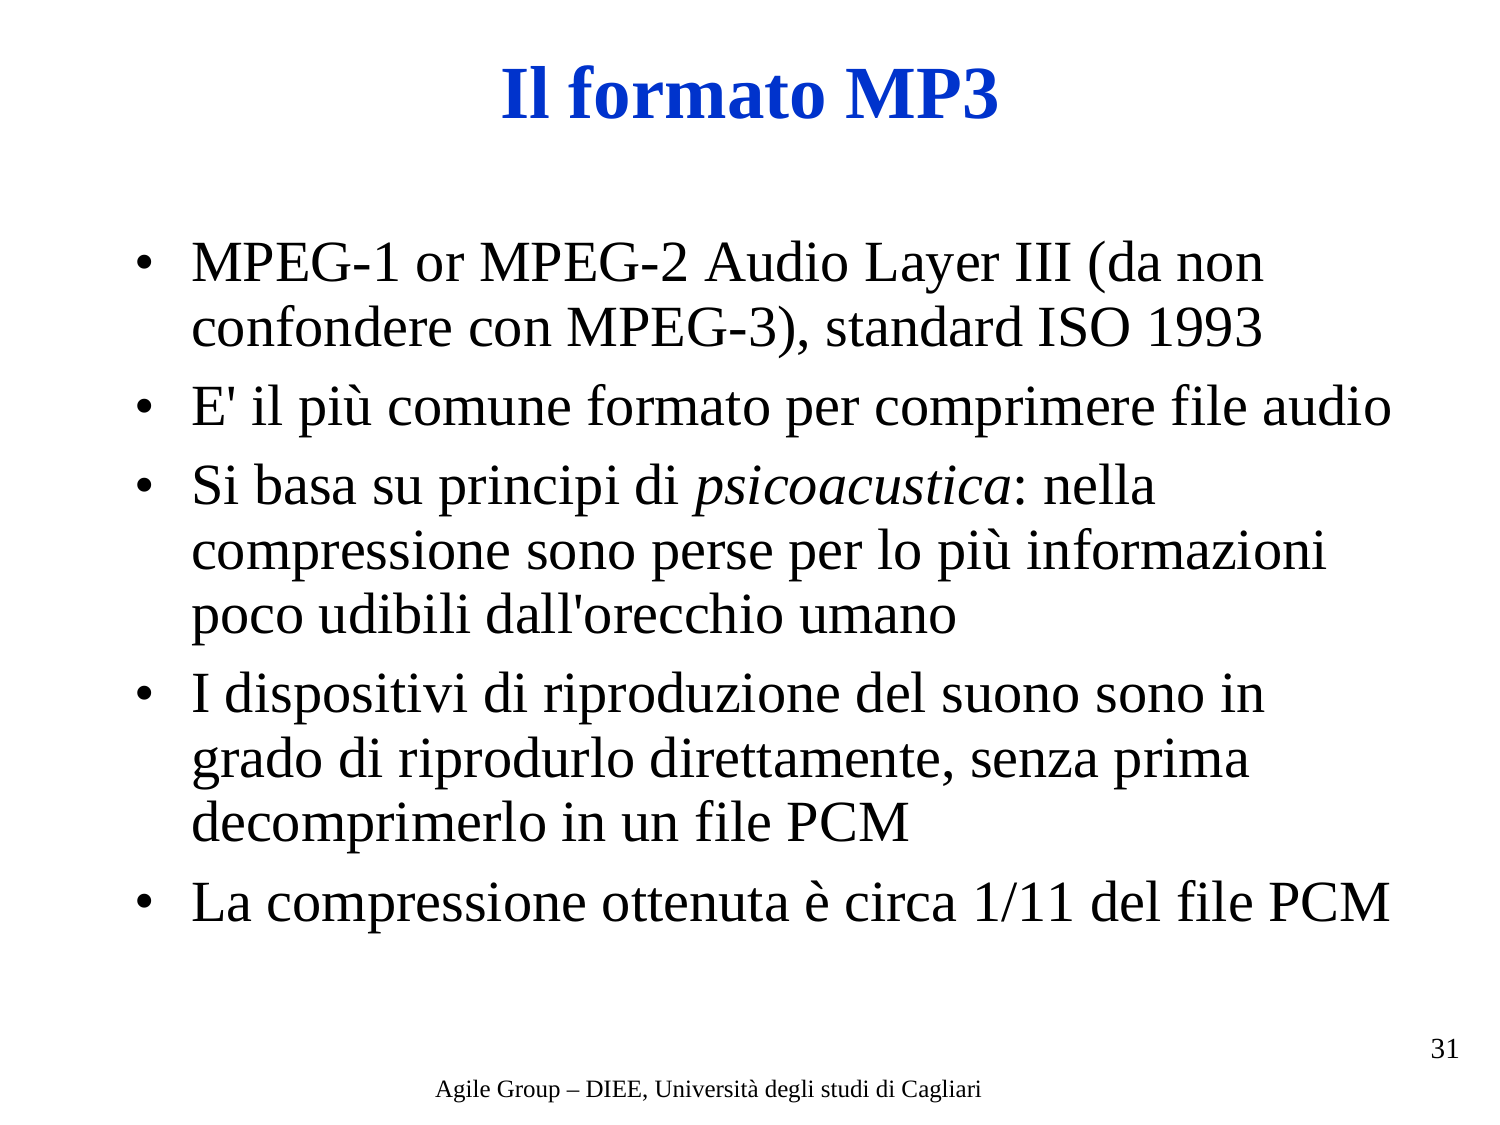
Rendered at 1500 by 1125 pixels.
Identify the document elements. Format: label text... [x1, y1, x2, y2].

title Il formato MP3 [112, 12, 1388, 175]
list MPEG-1 or MPEG-2 Audio Layer III (da non confondere con MPEG-3), standard ISO 1993 E' il più comune formato per comprimere file audio Si basa su principi di psicoacustica: nella compressione sono perse per lo più informazioni poco udibili dall'orecchio umano I dispositivi di riproduzione del suono sono in grado di riprodurlo direttamente, senza prima decomprimerlo in un file PCM La compressione ottenuta è circa 1/11 del file PCM [120, 222, 1424, 942]
